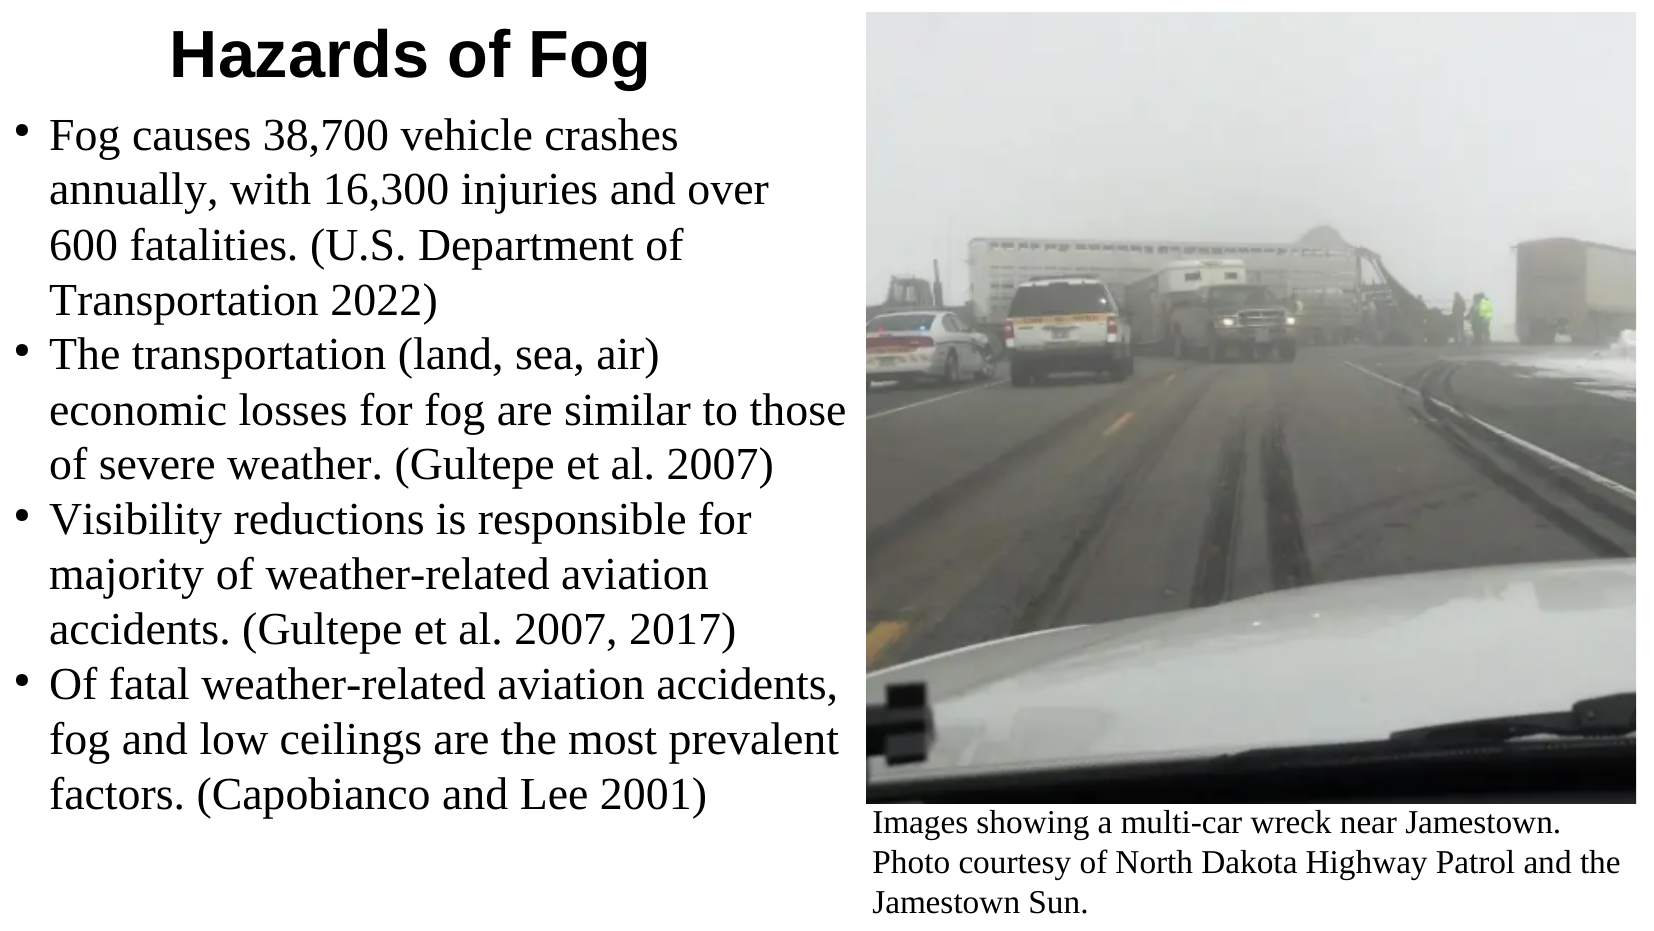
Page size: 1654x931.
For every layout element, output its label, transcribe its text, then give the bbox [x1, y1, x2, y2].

text_box Fog causes 38,700 vehicle crashes annually, with 16,300 injuries and over 600 fatalities. (U.S. Department of Transportation 2022) The transportation (land, sea, air) economic losses for fog are similar to those of severe weather. (Gultepe et al. 2007) Visibility reductions is responsible for majority of weather-related aviation accidents. (Gultepe et al. 2007, 2017) Of fatal weather-related aviation accidents, fog and low ceilings are the most prevalent factors. (Capobianco and Lee 2001) [0, 96, 863, 827]
text_box Images showing a multi-car wreck near Jamestown. Photo courtesy of North Dakota Highway Patrol and the Jamestown Sun. [870, 804, 1625, 920]
title Hazards of Fog [0, 0, 826, 96]
picture [866, 12, 1637, 804]
